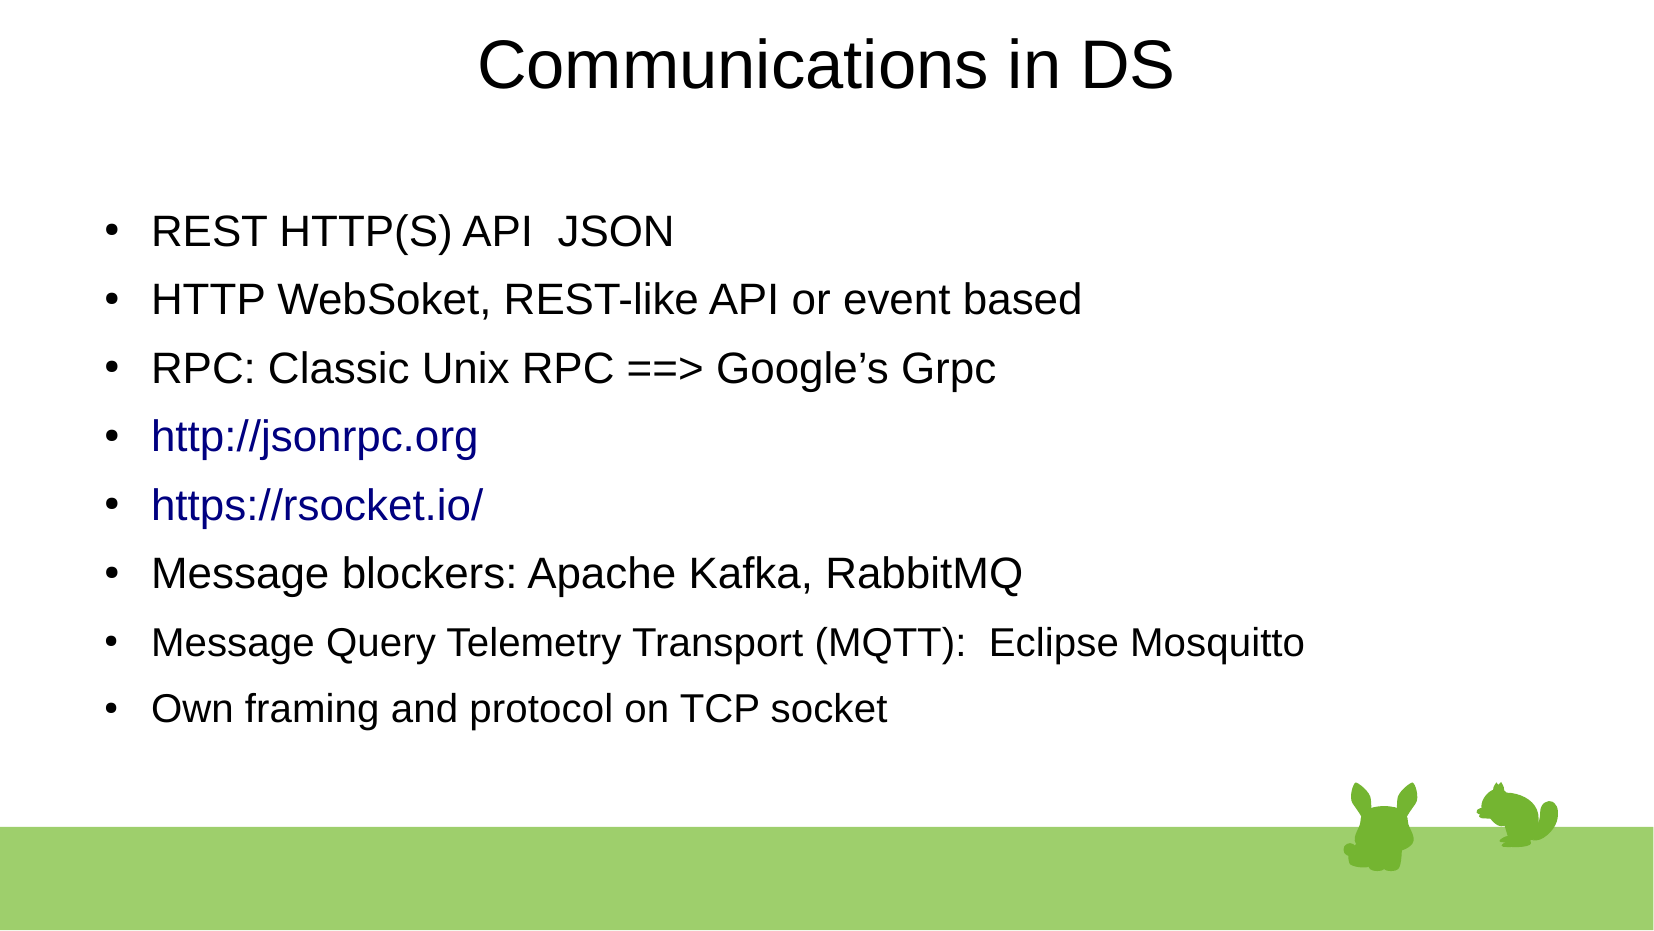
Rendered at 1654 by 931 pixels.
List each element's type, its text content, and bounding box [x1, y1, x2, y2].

list REST HTTP(S) API JSON HTTP WebSoket, REST-like API or event based RPC: Classic Unix RPC ==> Google’s Grpc http://jsonrpc.org https://rsocket.io/ Message blockers: Apache Kafka, RabbitMQ Message Query Telemetry Transport (MQTT): Eclipse Mosquitto Own framing and protocol on TCP socket [88, 206, 1565, 739]
title Communications in DS [88, 26, 1565, 181]
